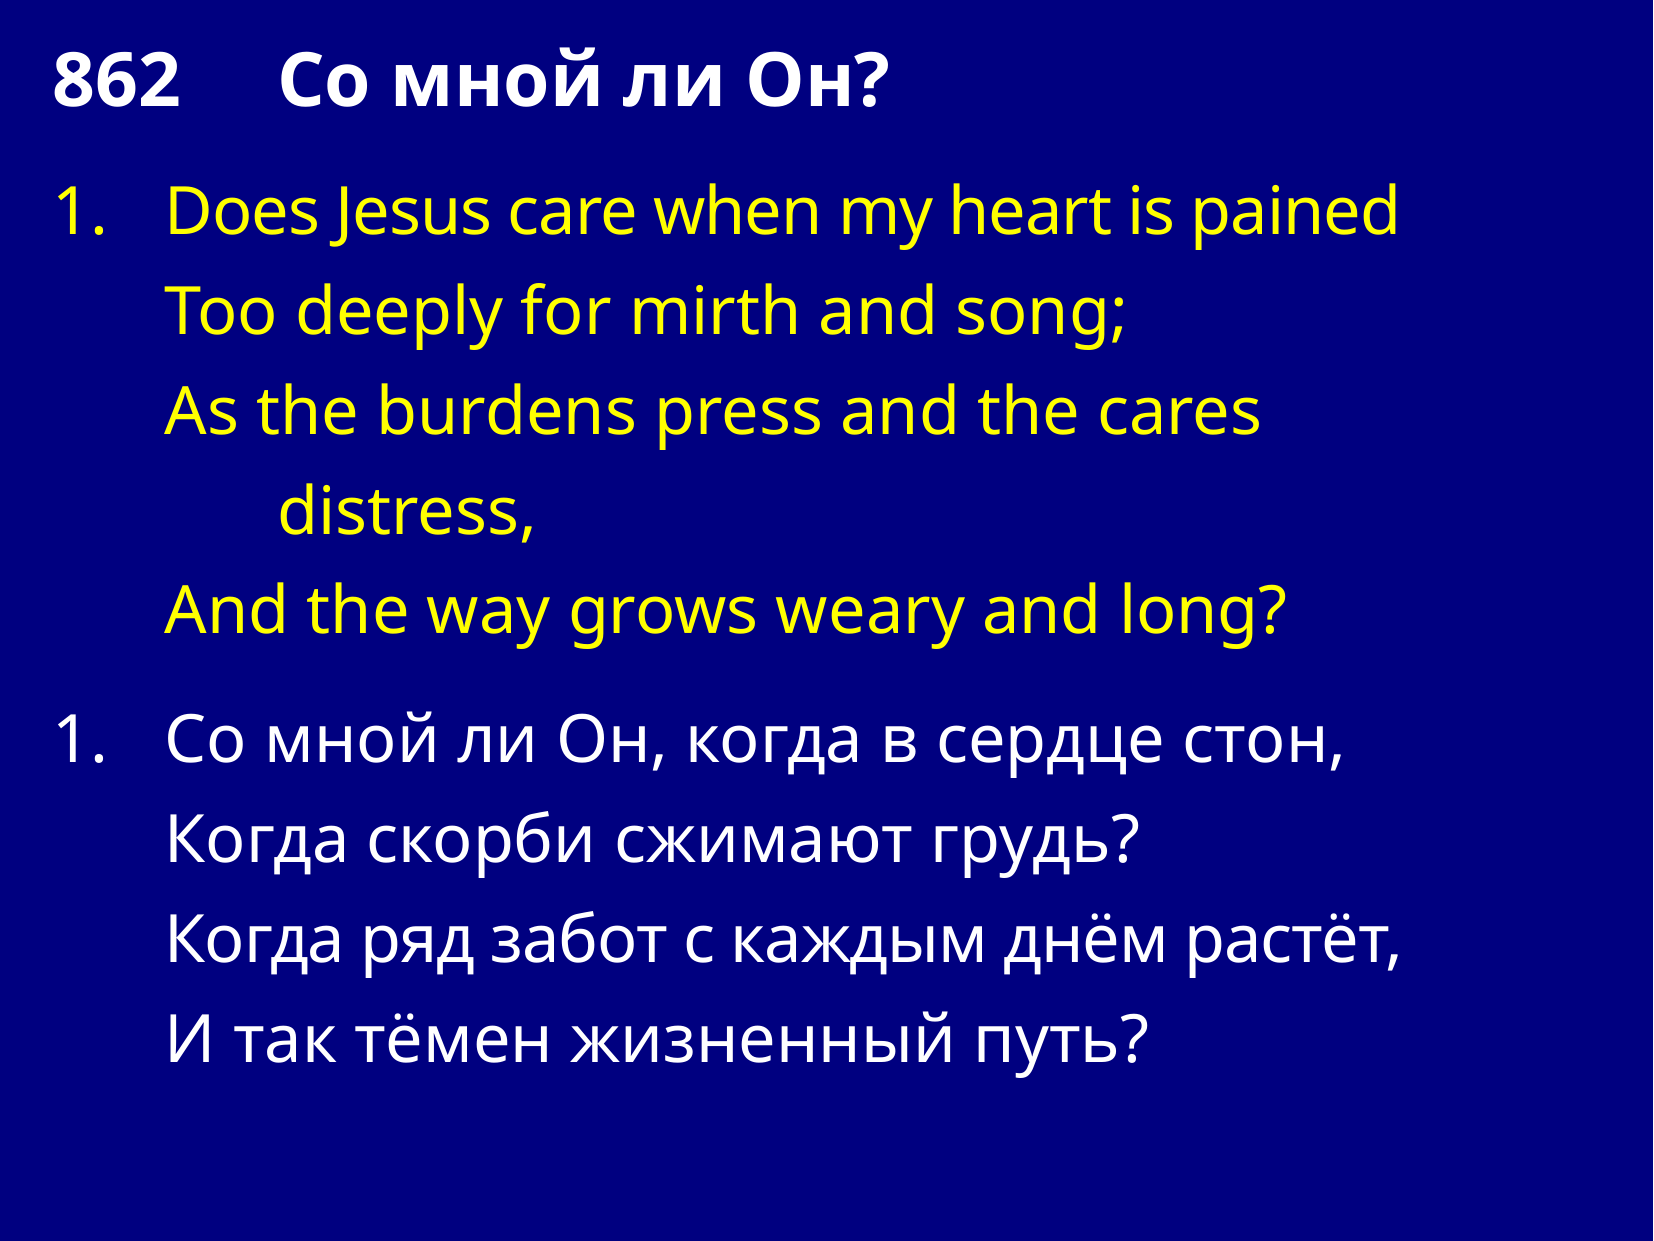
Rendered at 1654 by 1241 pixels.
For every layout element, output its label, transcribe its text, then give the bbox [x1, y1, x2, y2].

text_box 1. Does Jesus care when my heart is pained Too deeply for mirth and song; As the burdens press and the cares distress, And the way grows weary and long? [37, 56, 1651, 638]
text_box 1. Со мной ли Он, когда в сердце стон, Когда скорби сжимают грудь? Когда ряд забот с каждым днём растёт, И так тёмен жизненный путь? [37, 675, 1651, 1163]
text_box 862 Со мной ли Он? [37, 18, 1576, 132]
